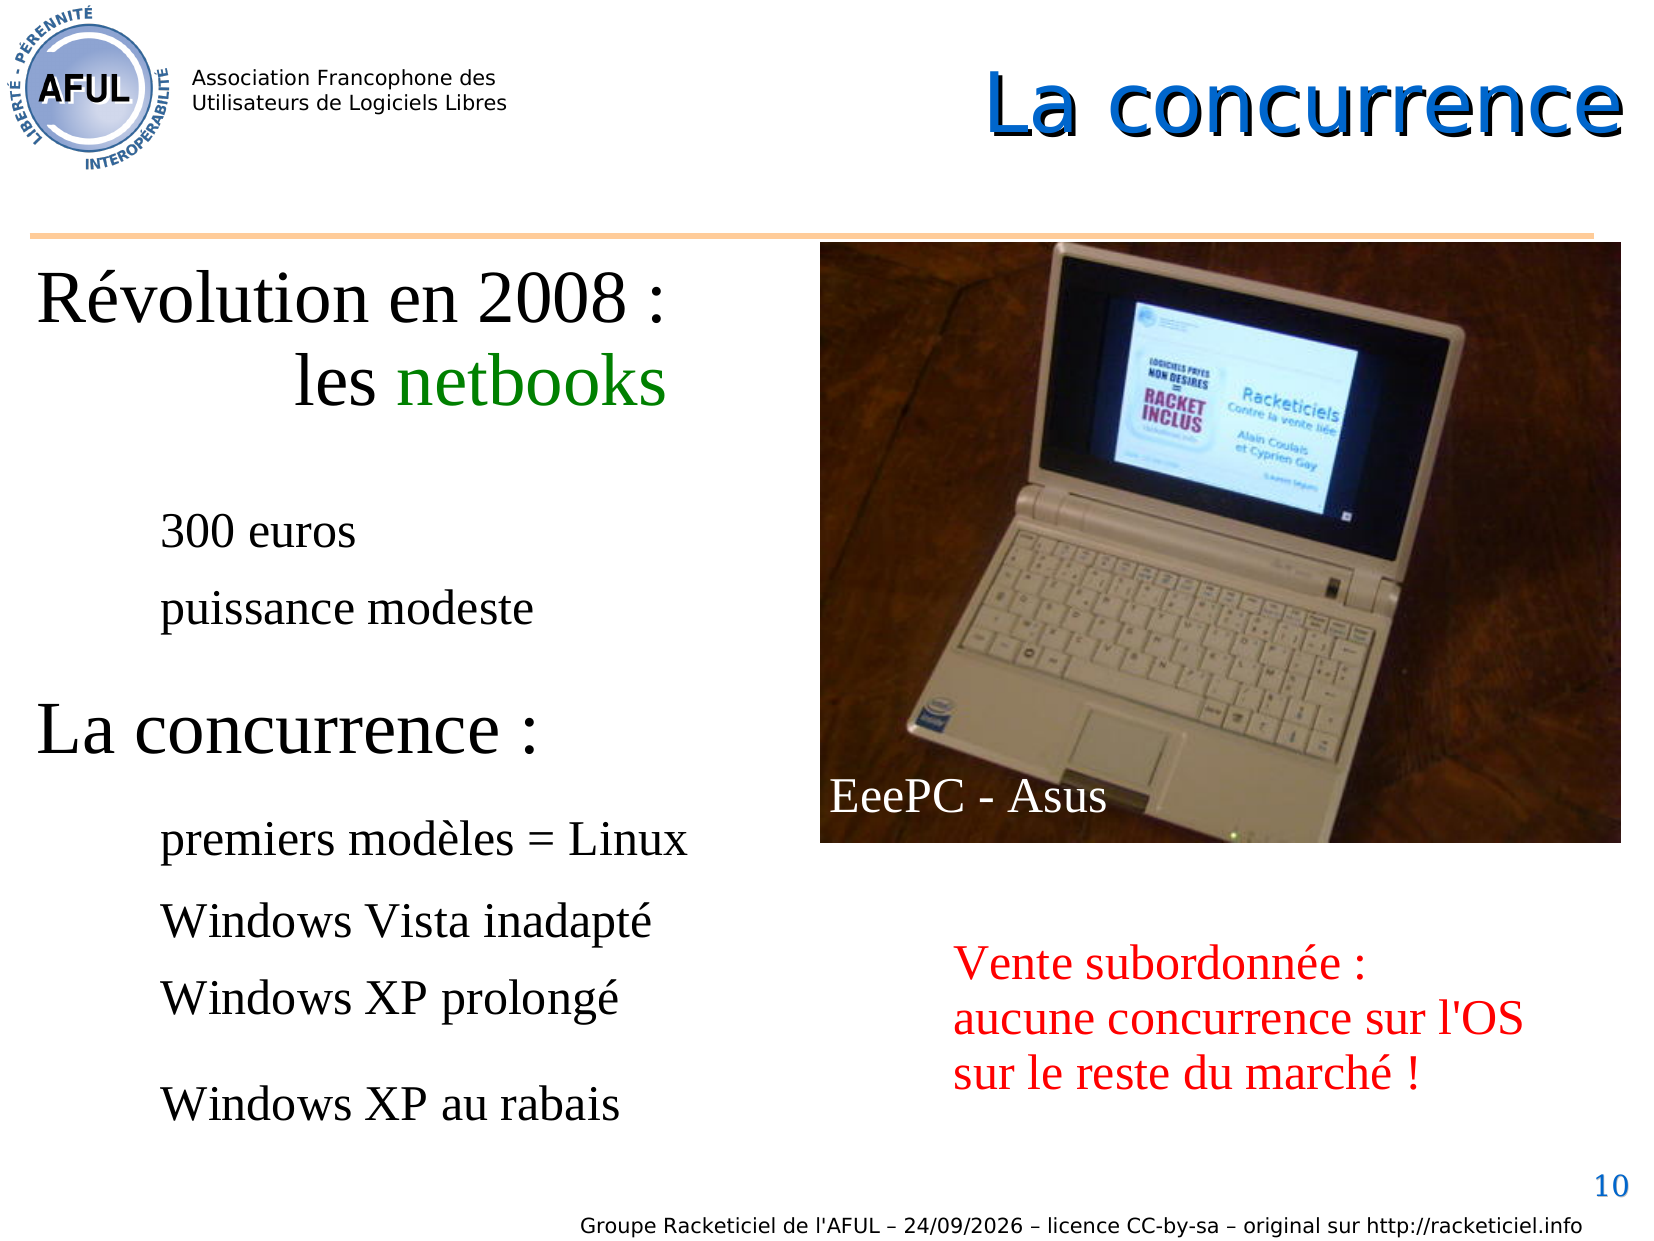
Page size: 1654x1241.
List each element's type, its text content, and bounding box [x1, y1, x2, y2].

text_box puissance modeste [146, 572, 550, 649]
text_box Windows XP prolongé [146, 962, 635, 1038]
picture [820, 242, 1621, 843]
text_box La concurrence : [22, 679, 556, 785]
text_box premiers modèles = Linux [146, 803, 704, 879]
text_box Vente subordonnée : aucune concurrence sur l'OS sur le reste du marché ! [938, 927, 1541, 1124]
text_box Windows XP au rabais [146, 1068, 636, 1145]
picture [0, 0, 178, 178]
text_box EeePC - Asus [814, 760, 1123, 836]
text_box Windows Vista inadapté [146, 885, 668, 962]
text_box 300 euros [145, 496, 372, 572]
text_box Révolution en 2008 : les netbooks [22, 248, 683, 445]
title La concurrence [501, 7, 1625, 200]
